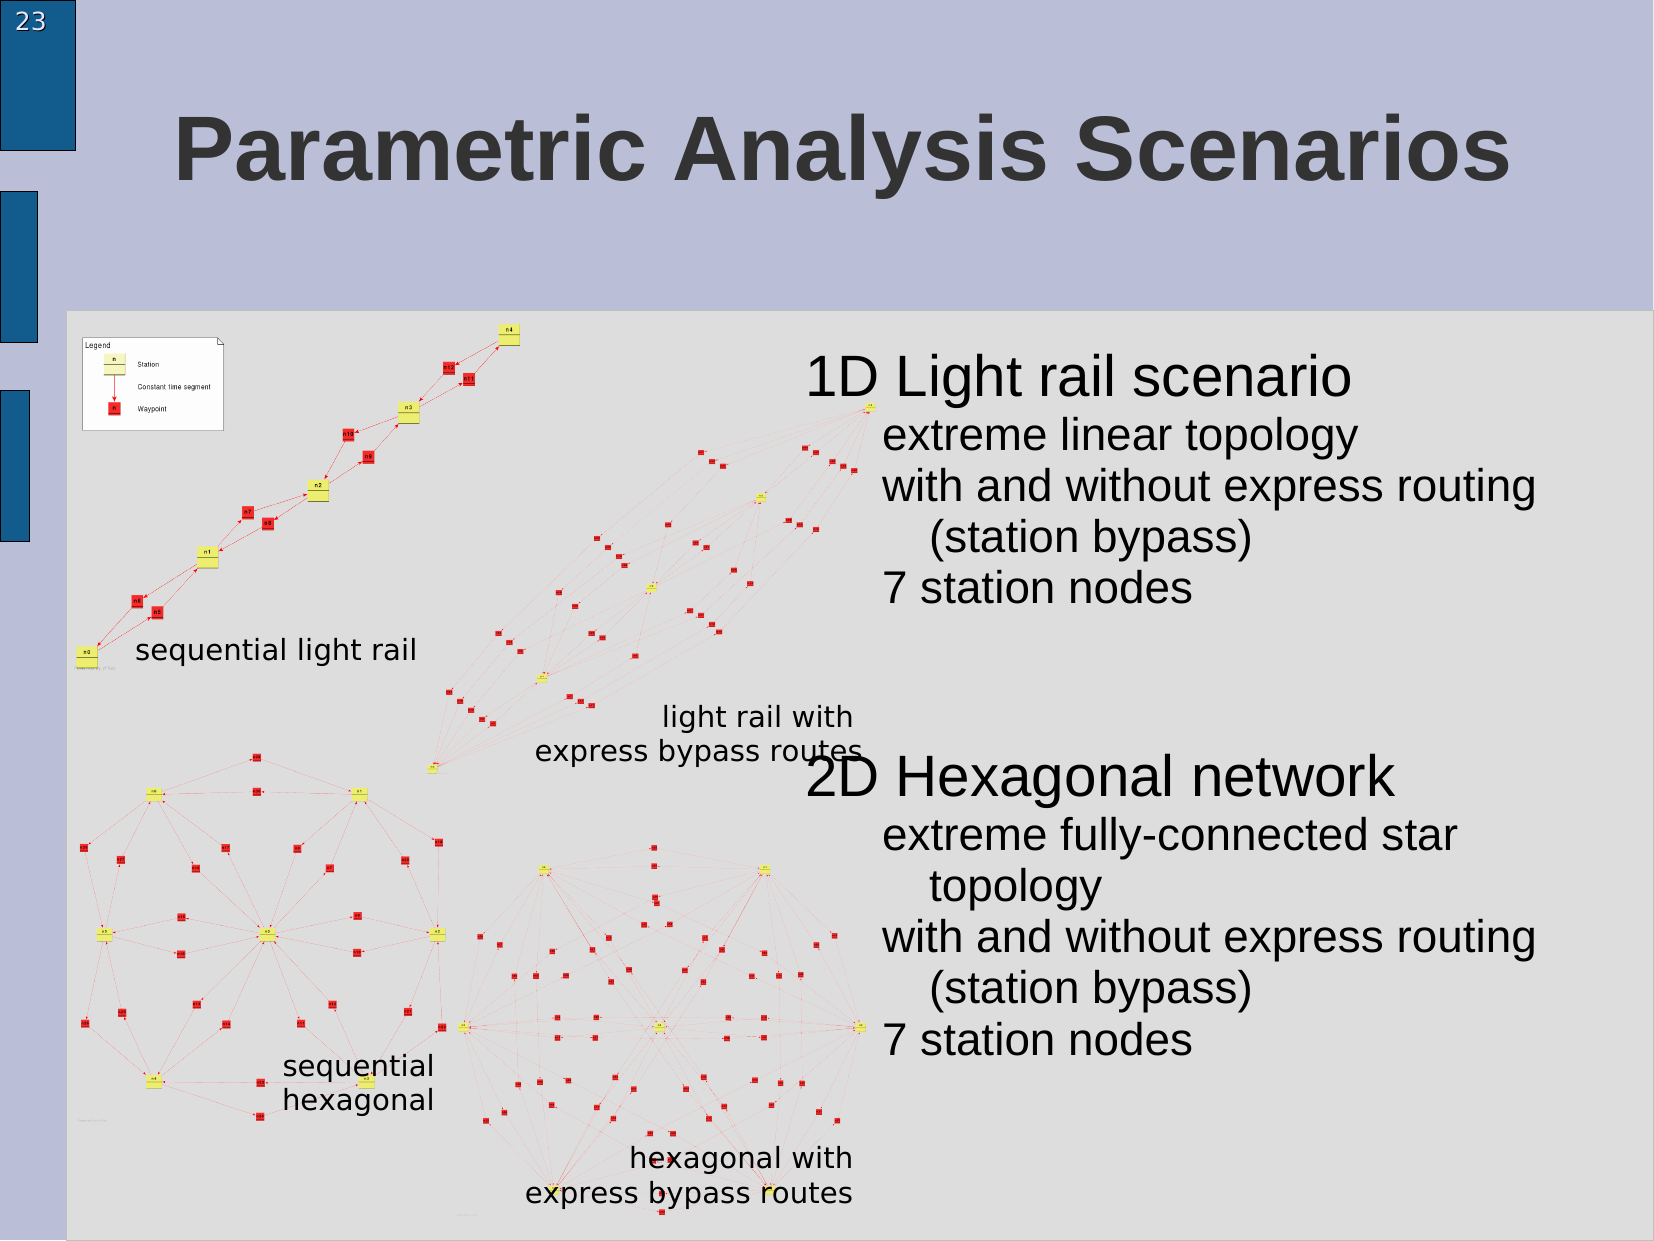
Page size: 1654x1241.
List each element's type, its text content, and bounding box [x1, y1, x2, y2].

list 1D Light rail scenario extreme linear topology with and without express routing (station bypass) 7 station nodes 2D Hexagonal network extreme fully-connected star topology with and without express routing (station bypass) 7 station nodes [787, 343, 1613, 1126]
picture [70, 317, 879, 1126]
picture [455, 842, 869, 1218]
title Parametric Analysis Scenarios [75, 0, 1613, 299]
